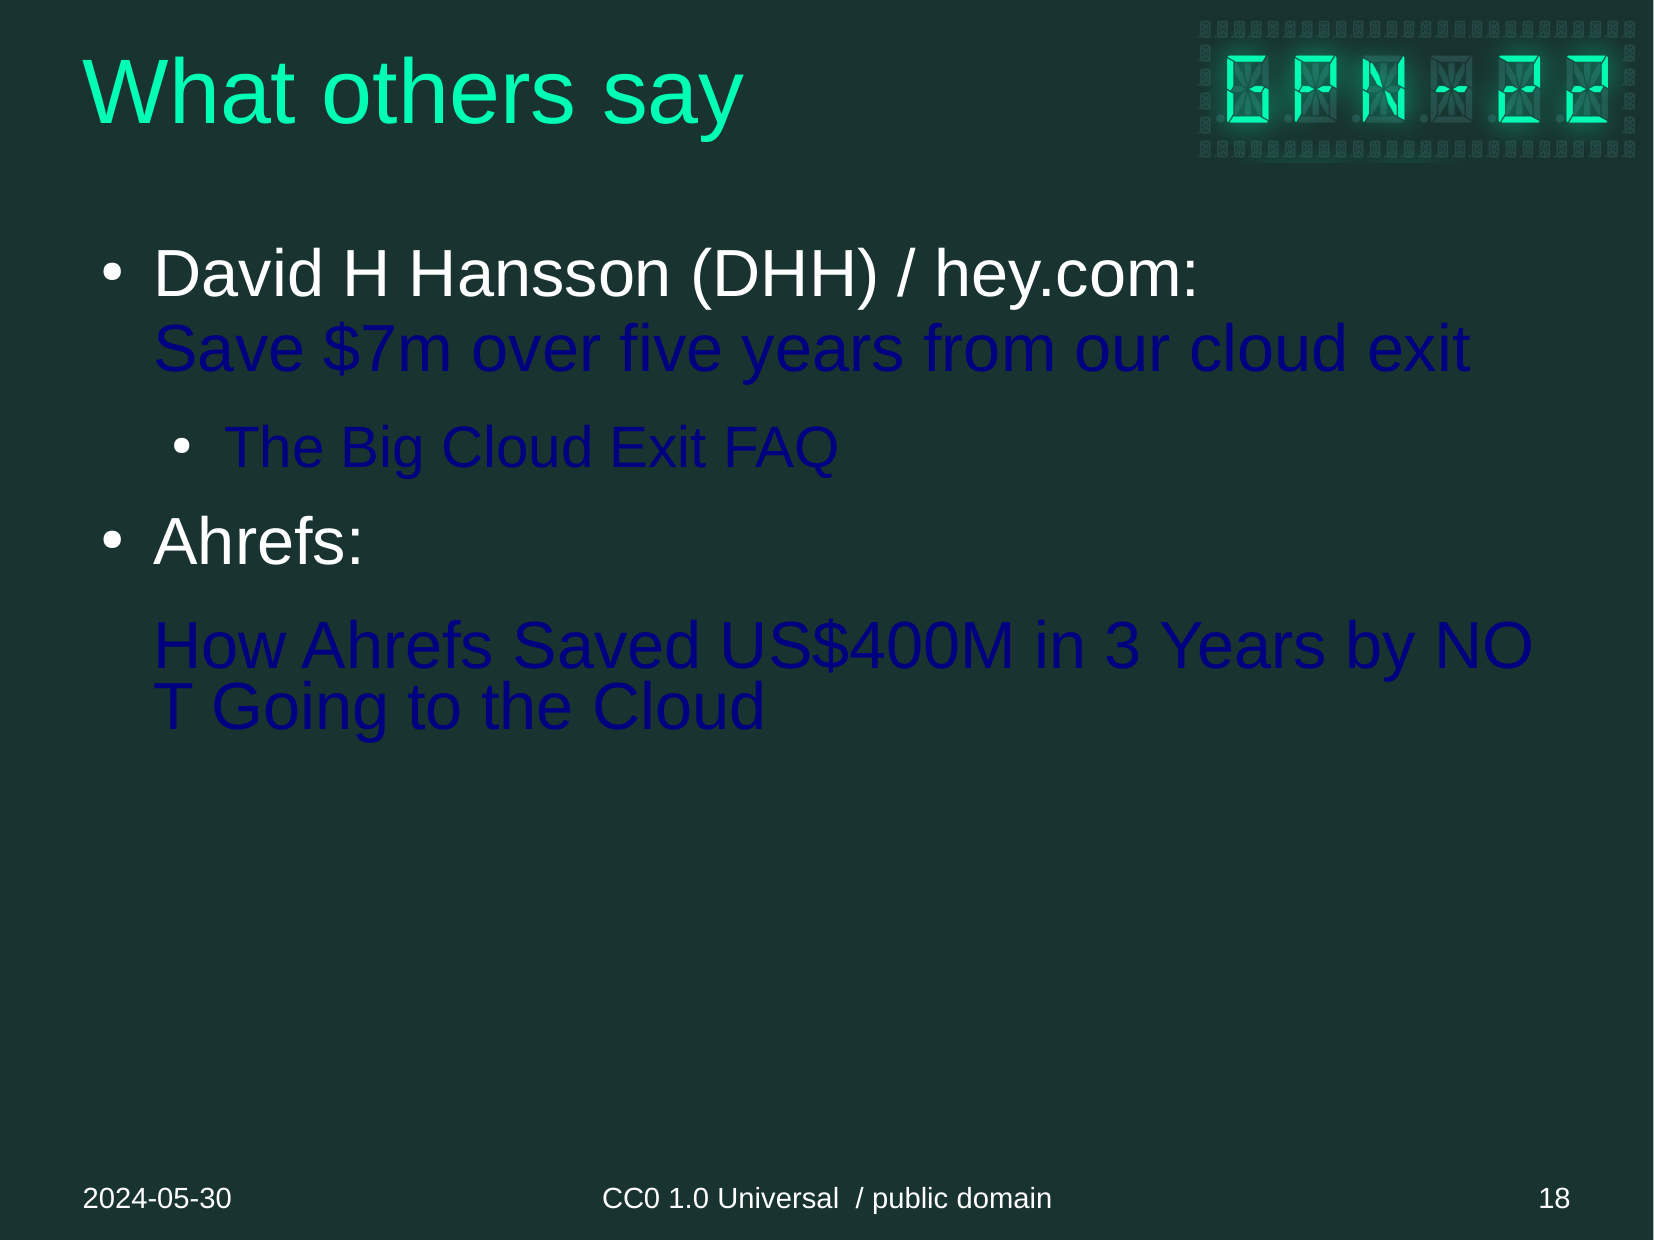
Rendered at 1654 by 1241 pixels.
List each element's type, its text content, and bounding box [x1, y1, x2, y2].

title What others say [82, 40, 1004, 143]
picture [1196, 15, 1639, 163]
list David H Hansson (DHH) / hey.com: Save $7m over five years from our cloud exit The Big Cloud Exit FAQ Ahrefs: How Ahrefs Saved US$400M in 3 Years by NOT Going to the Cloud [82, 236, 1571, 956]
